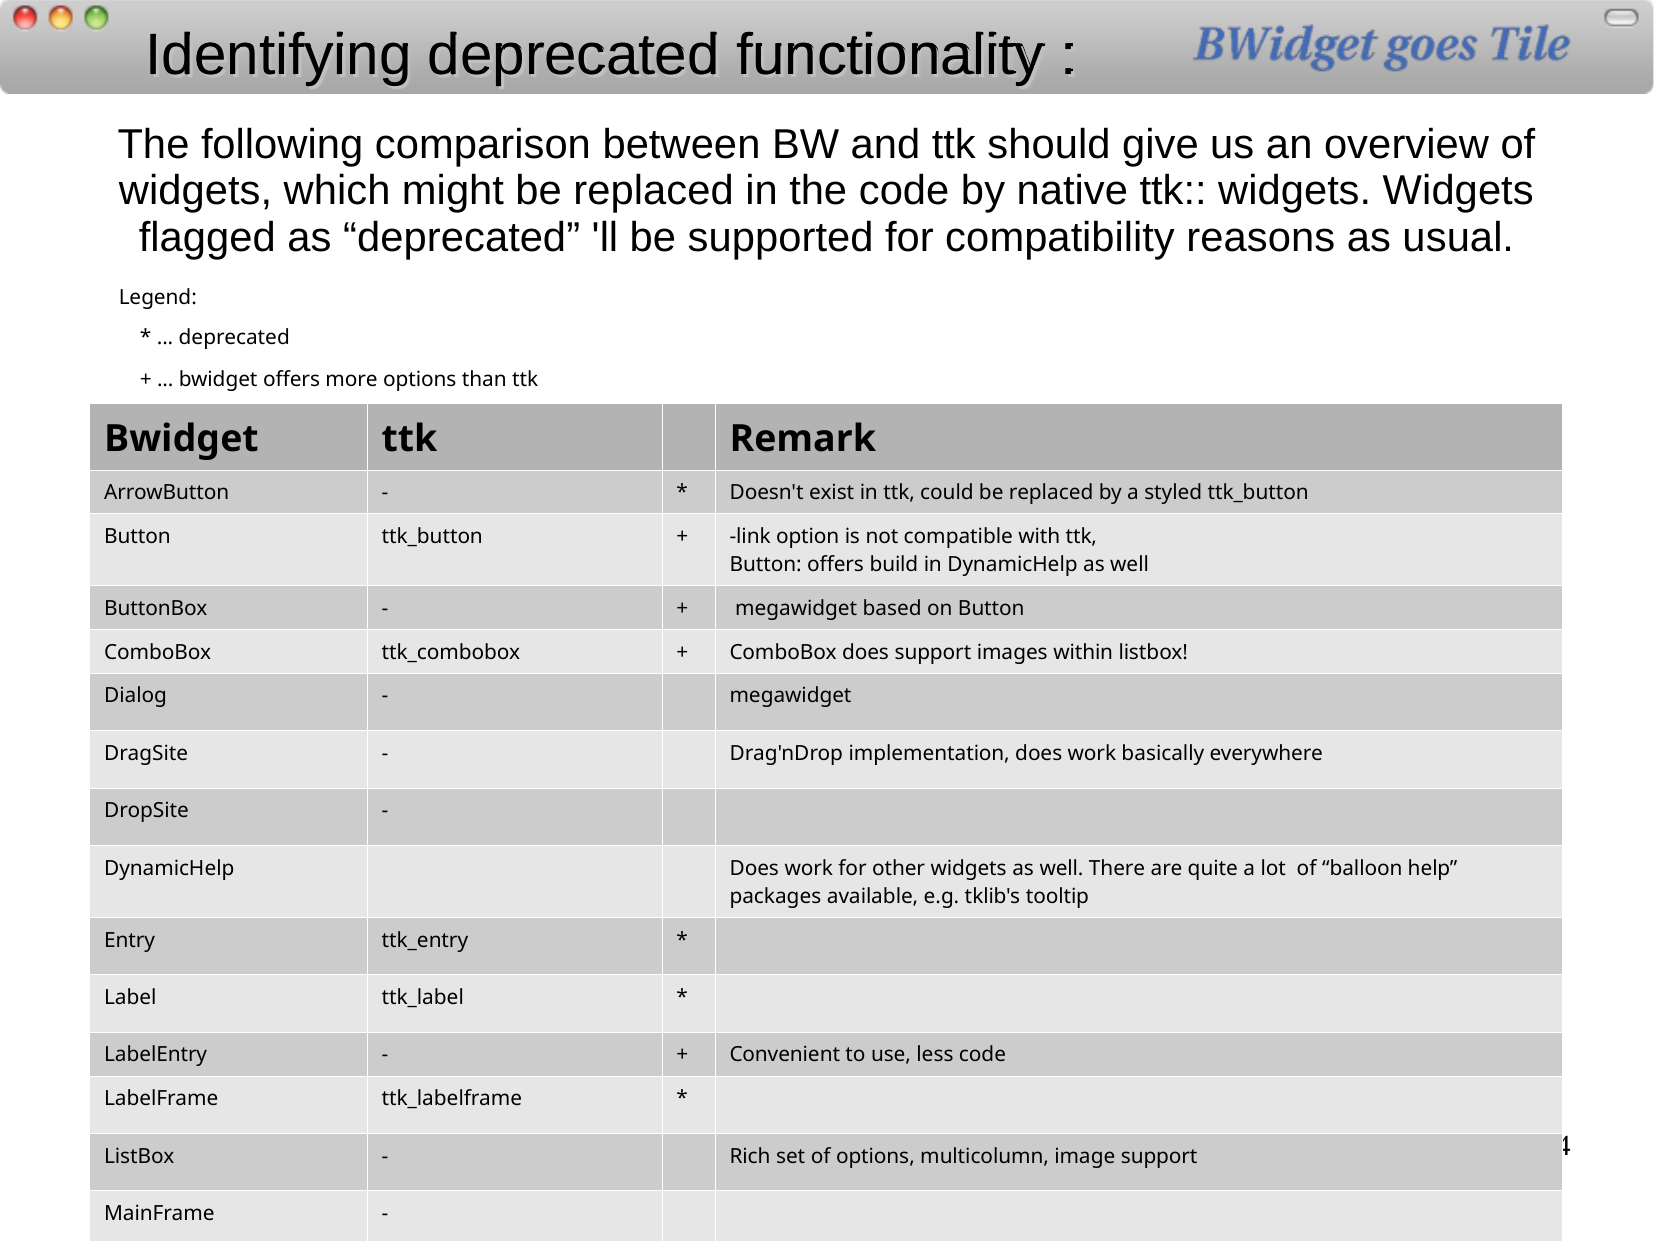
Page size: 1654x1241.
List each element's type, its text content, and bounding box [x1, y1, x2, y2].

table_cell + [663, 514, 715, 585]
table_cell [663, 731, 715, 788]
table_header Bwidget [90, 404, 367, 470]
table_cell MainFrame [90, 1191, 367, 1241]
table_cell - [368, 1033, 662, 1076]
table_cell megawidget [716, 674, 1562, 730]
table_cell + [663, 1033, 715, 1076]
table_cell [716, 1191, 1562, 1241]
table_cell [663, 1134, 715, 1190]
table_cell Entry [90, 918, 367, 974]
table_cell [716, 918, 1562, 974]
table_cell DropSite [90, 789, 367, 845]
subtitle The following comparison between BW and ttk should give us an overview of widgets, which might be replaced in the code by native ttk:: widgets. Widgets flagged as “deprecated” 'll be supported for compatibility reasons as usual. [82, 107, 1571, 321]
table_cell Rich set of options, multicolumn, image support [716, 1134, 1562, 1190]
table_cell ttk_button [368, 514, 662, 585]
table_cell - [368, 586, 662, 629]
table_cell - [368, 674, 662, 730]
table_cell - [368, 731, 662, 788]
table_cell [368, 846, 662, 917]
table_cell [663, 674, 715, 730]
table_cell - [368, 1191, 662, 1241]
table_cell - [368, 471, 662, 513]
table_cell [663, 789, 715, 845]
table_cell Convenient to use, less code [716, 1033, 1562, 1076]
table_cell [716, 789, 1562, 845]
table_cell - [368, 1134, 662, 1190]
table_header Remark [716, 404, 1562, 470]
table_cell Does work for other widgets as well. There are quite a lot of “balloon help” packages available, e.g. tklib's tooltip [716, 846, 1562, 917]
table_cell [716, 975, 1562, 1032]
table_cell [663, 1191, 715, 1241]
table_cell -link option is not compatible with ttk, Button: offers build in DynamicHelp as well [716, 514, 1562, 585]
table_cell Doesn't exist in ttk, could be replaced by a styled ttk_button [716, 471, 1562, 513]
table_cell ButtonBox [90, 586, 367, 629]
table_cell megawidget based on Button [716, 586, 1562, 629]
table_header [663, 404, 715, 470]
table_cell LabelFrame [90, 1077, 367, 1133]
table_cell [716, 1077, 1562, 1133]
table_cell * [663, 975, 715, 1032]
table_cell ttk_label [368, 975, 662, 1032]
table_cell * [663, 471, 715, 513]
table_cell * [663, 918, 715, 974]
table_cell * [663, 1077, 715, 1133]
table_cell Label [90, 975, 367, 1032]
table_cell DragSite [90, 731, 367, 788]
table_cell LabelEntry [90, 1033, 367, 1076]
table_cell ComboBox [90, 630, 367, 673]
table_cell Drag'nDrop implementation, does work basically everywhere [716, 731, 1562, 788]
table_cell [663, 846, 715, 917]
table_cell + [663, 586, 715, 629]
table_cell ttk_combobox [368, 630, 662, 673]
table_cell ttk_labelframe [368, 1077, 662, 1133]
table_cell ListBox [90, 1134, 367, 1190]
table_cell Dialog [90, 674, 367, 730]
picture [0, 0, 1654, 94]
table_cell DynamicHelp [90, 846, 367, 917]
table_cell Button [90, 514, 367, 585]
table_cell - [368, 789, 662, 845]
table_header ttk [368, 404, 662, 470]
table_cell ArrowButton [90, 471, 367, 513]
text_box Legend: * ... deprecated + ... bwidget offers more options than ttk [103, 275, 594, 402]
table_cell ComboBox does support images within listbox! [716, 630, 1562, 673]
title Identifying deprecated functionality : [145, 16, 1493, 92]
table_cell ttk_entry [368, 918, 662, 974]
table_cell + [663, 630, 715, 673]
